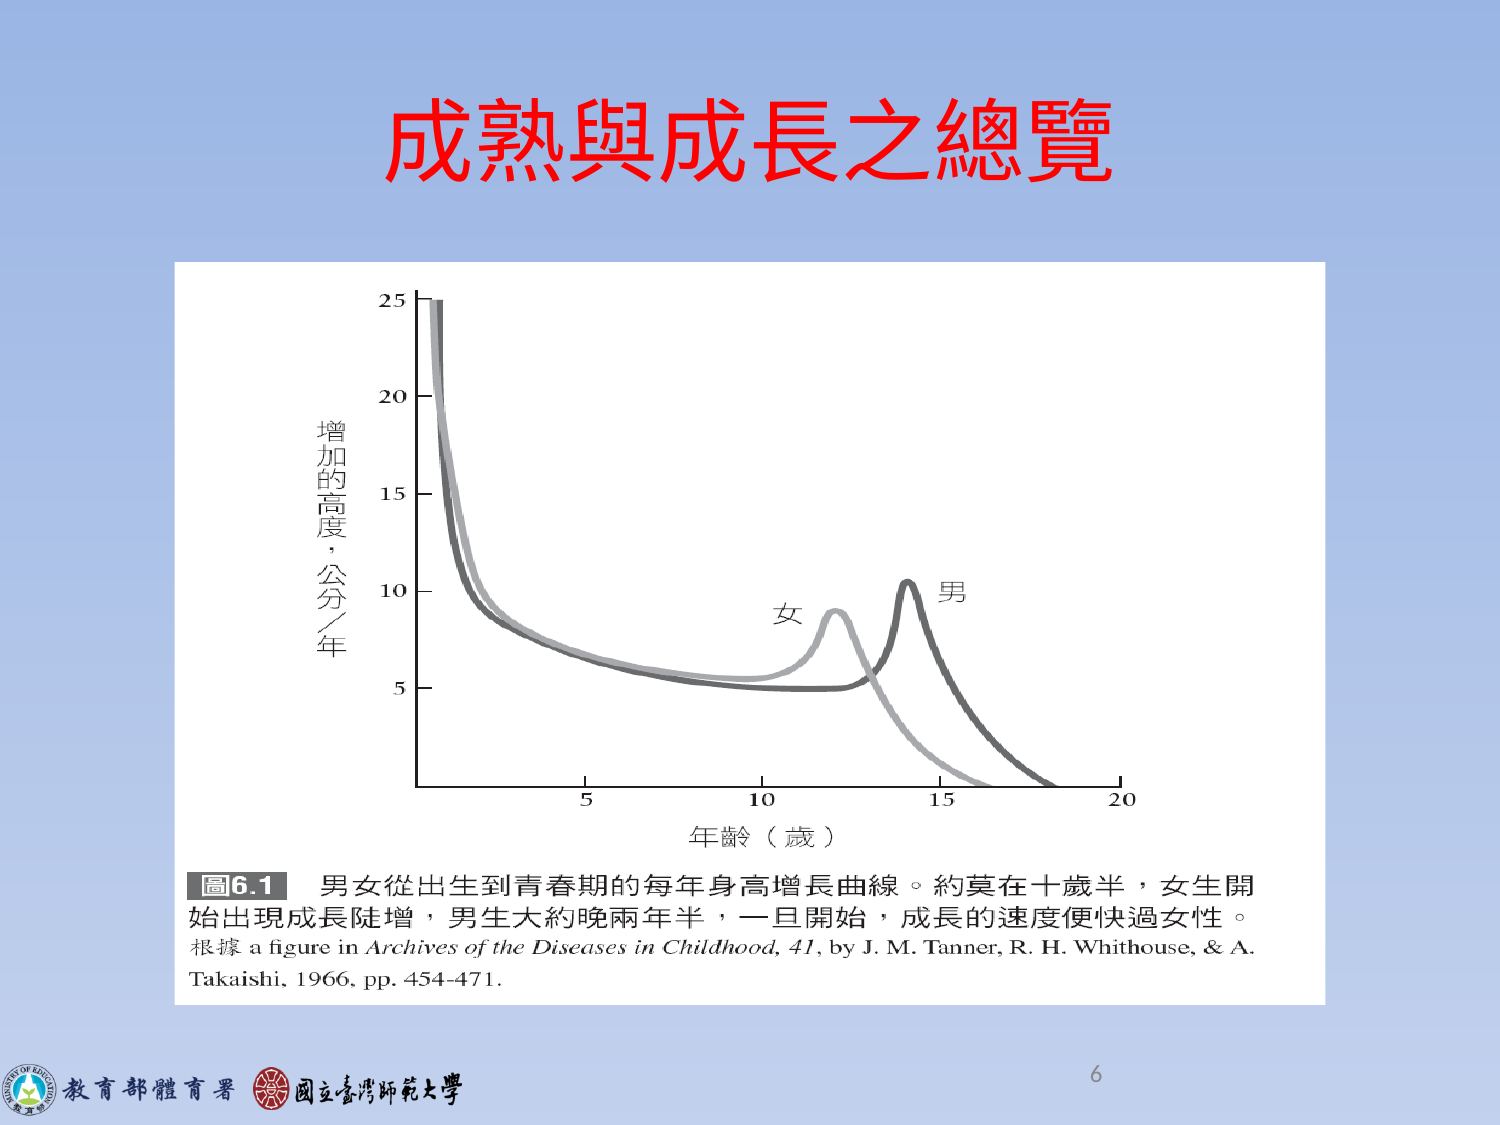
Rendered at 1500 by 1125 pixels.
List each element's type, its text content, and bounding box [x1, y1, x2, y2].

title 成熟與成長之總覽 [75, 45, 1426, 233]
picture [174, 262, 1326, 1005]
text_box [1074, 1042, 1426, 1103]
